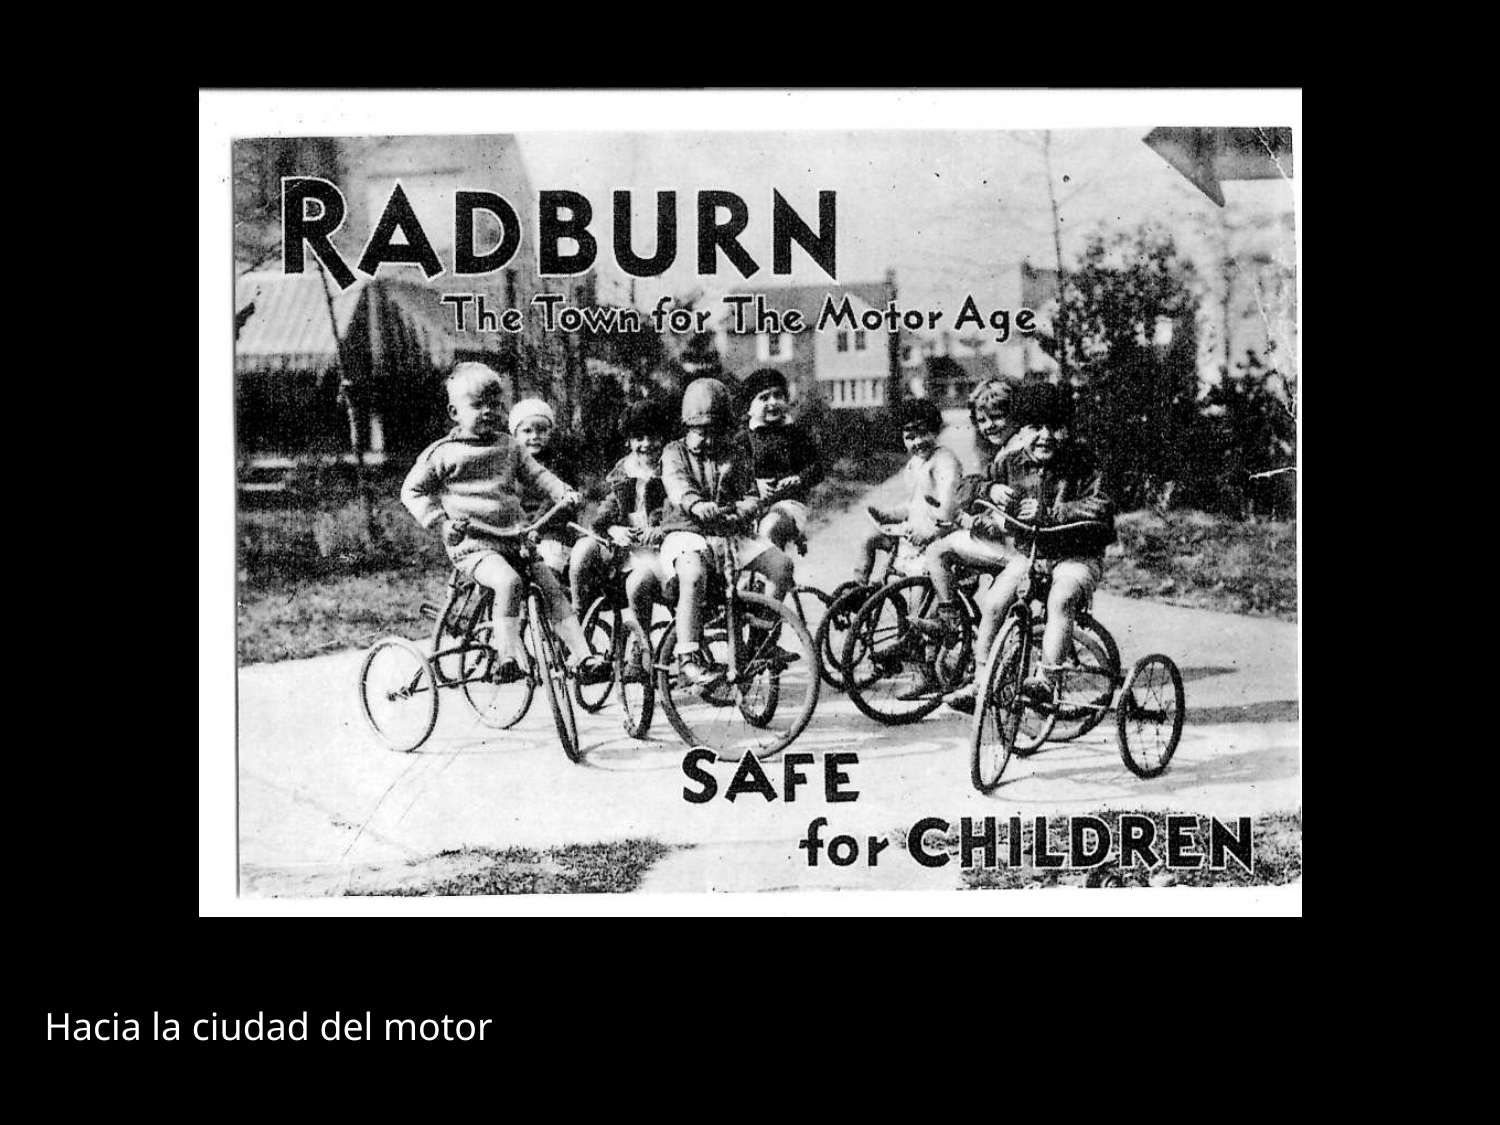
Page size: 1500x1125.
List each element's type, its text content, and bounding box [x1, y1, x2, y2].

picture [199, 87, 1302, 917]
text_box Hacia la ciudad del motor [29, 995, 975, 1056]
